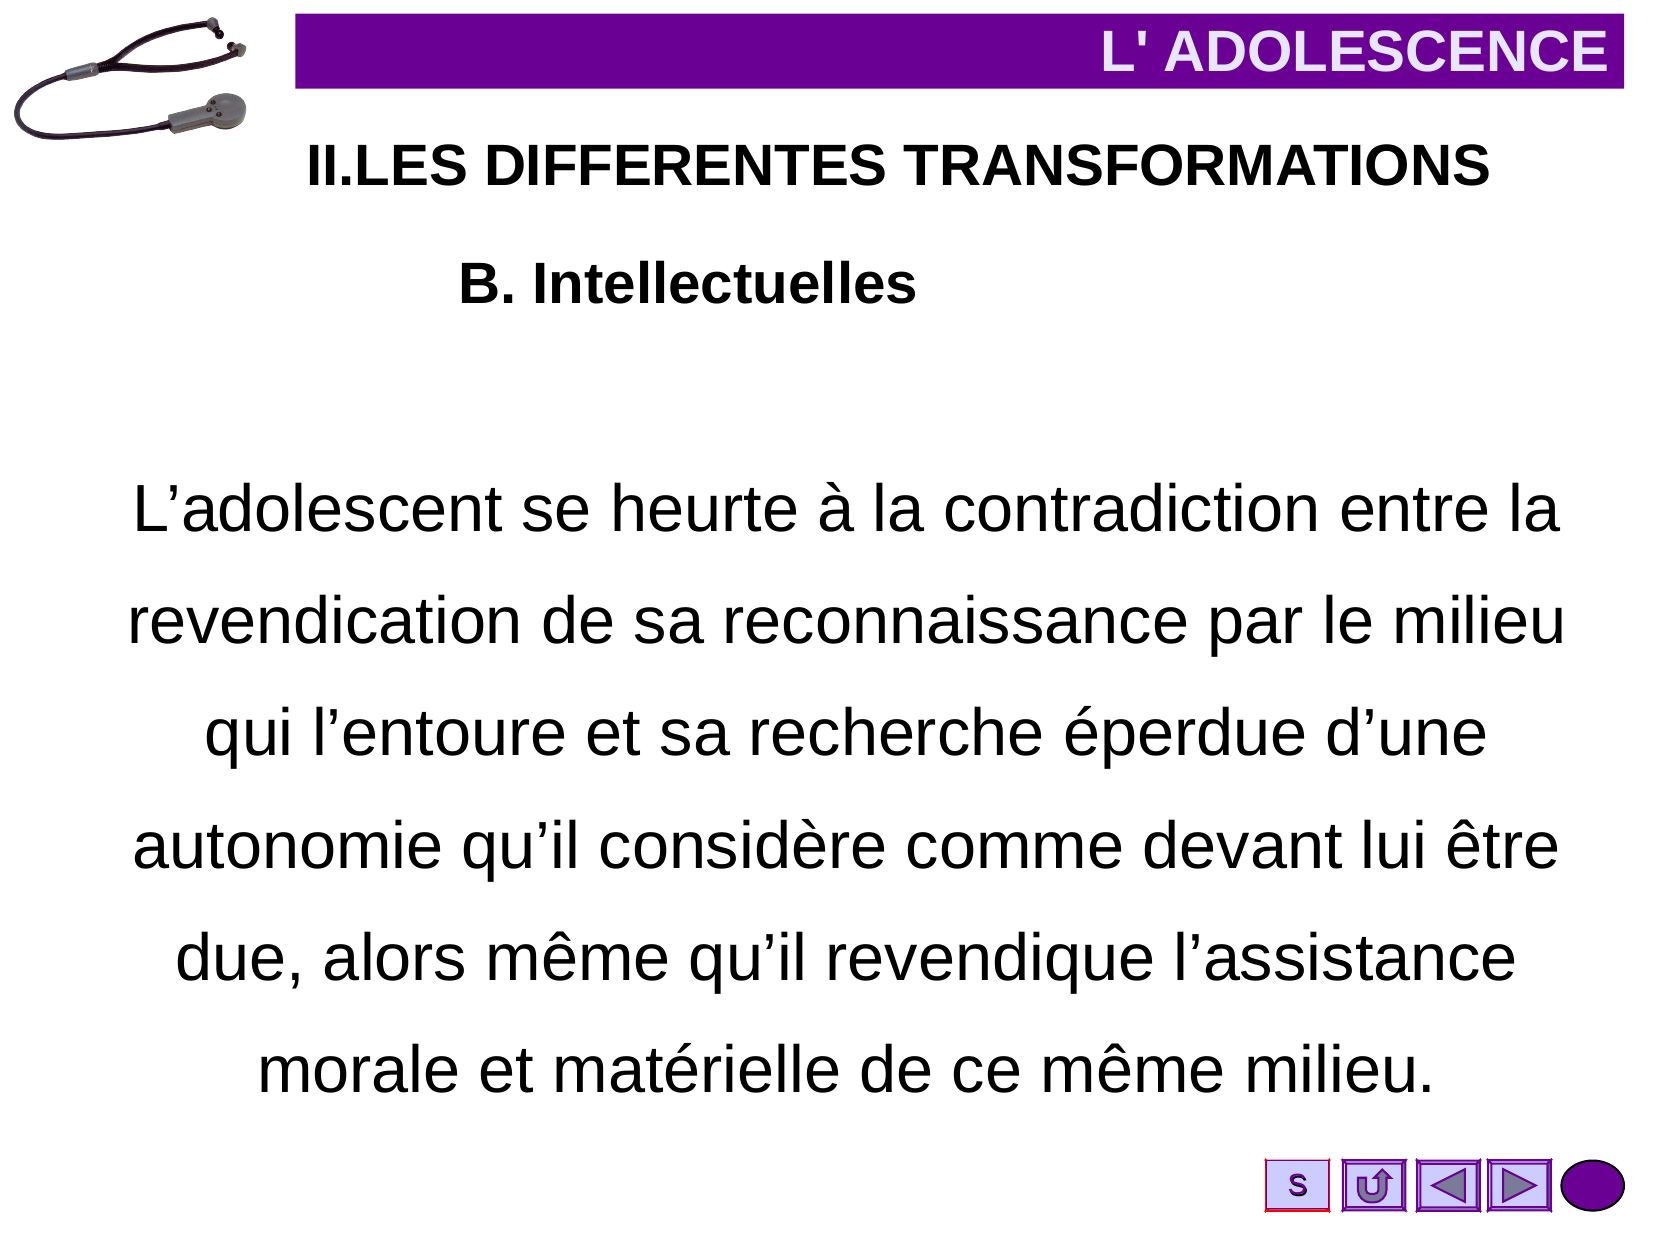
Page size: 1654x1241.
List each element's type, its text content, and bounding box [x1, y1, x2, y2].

text_box L’adolescent se heurte à la contradiction entre la revendication de sa reconnaissance par le milieu qui l’entoure et sa recherche éperdue d’une autonomie qu’il considère comme devant lui être due, alors même qu’il revendique l’assistance morale et matérielle de ce même milieu. [118, 452, 1577, 1088]
picture [8, 8, 260, 153]
text_box L' ADOLESCENCE [295, 13, 1625, 89]
text_box B. Intellectuelles [442, 243, 935, 324]
text_box II.LES DIFFERENTES TRANSFORMATIONS [291, 125, 1506, 207]
text_box [1561, 1160, 1625, 1211]
